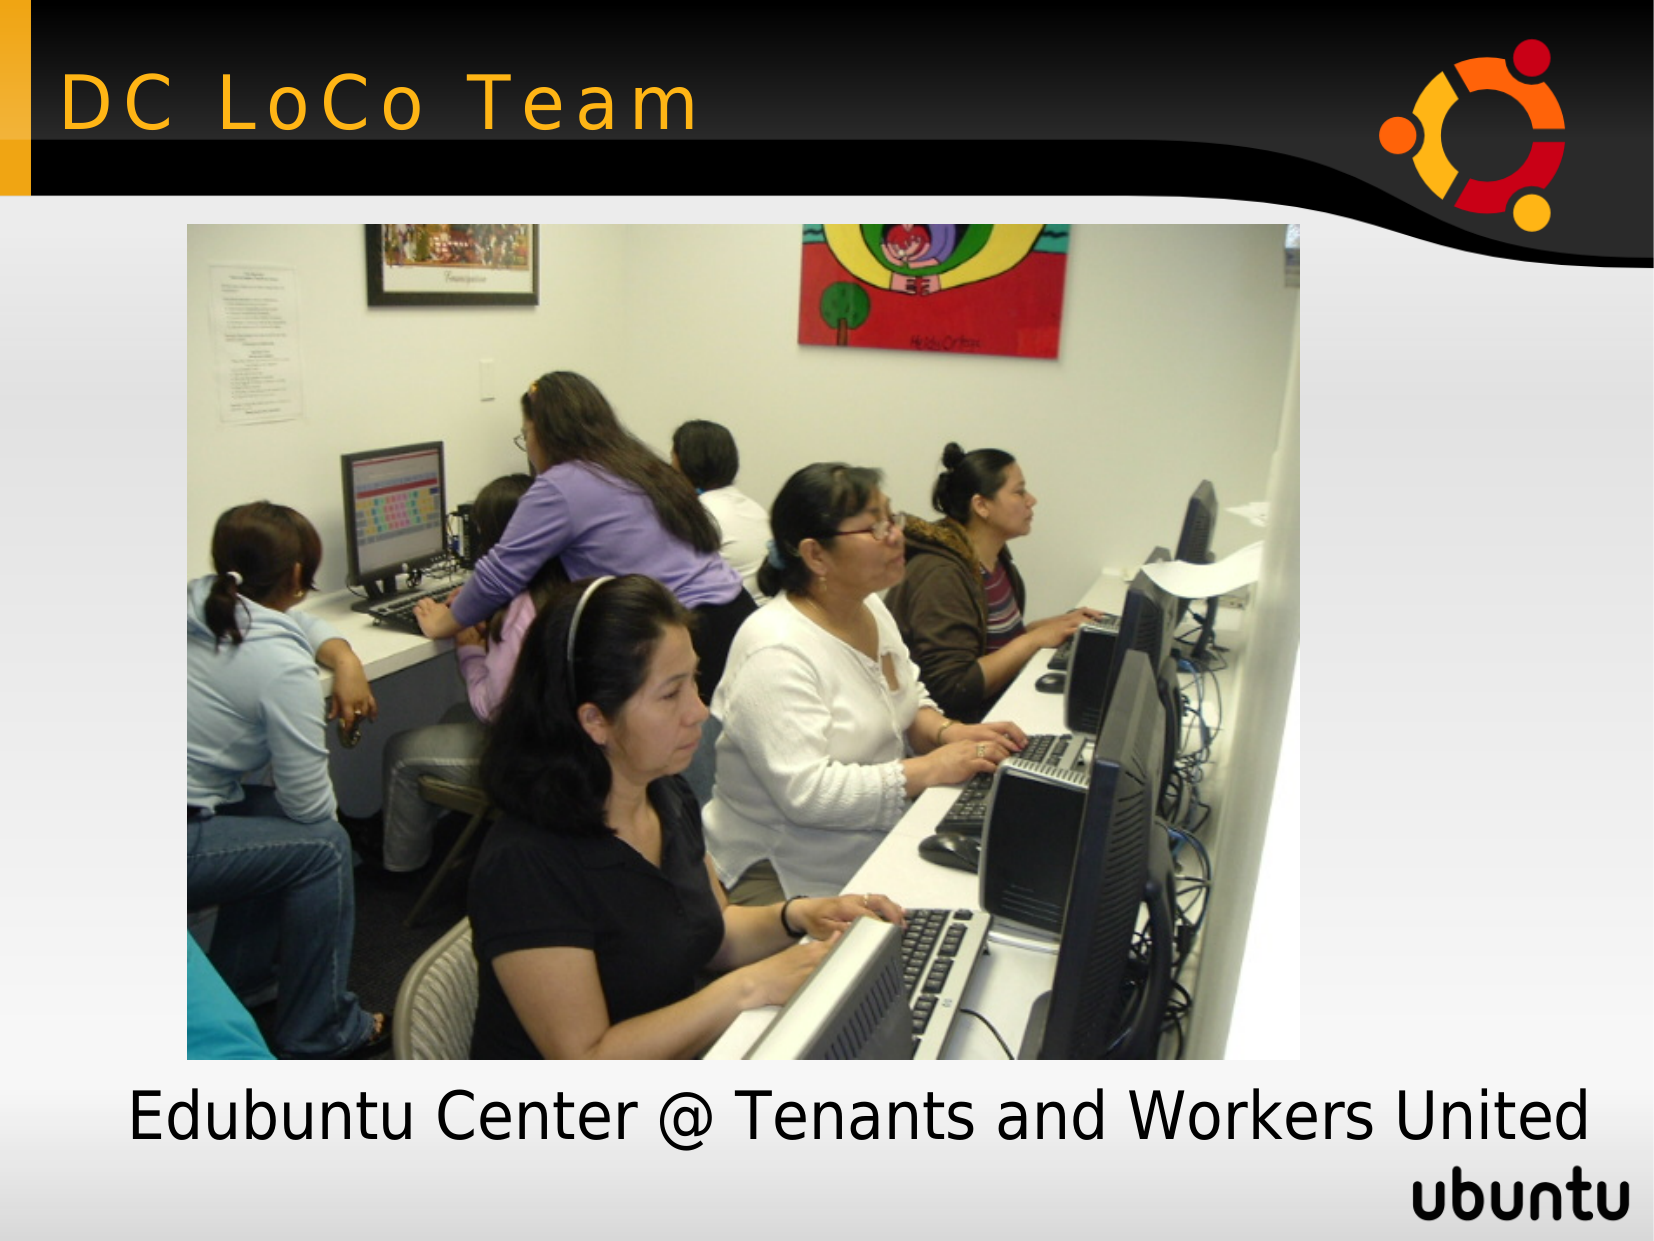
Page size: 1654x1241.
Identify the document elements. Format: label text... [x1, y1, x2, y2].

picture [0, 0, 1654, 1241]
title DC LoCo Team [59, 36, 1270, 171]
text_box Edubuntu Center @ Tenants and Workers United [112, 1069, 1609, 1163]
